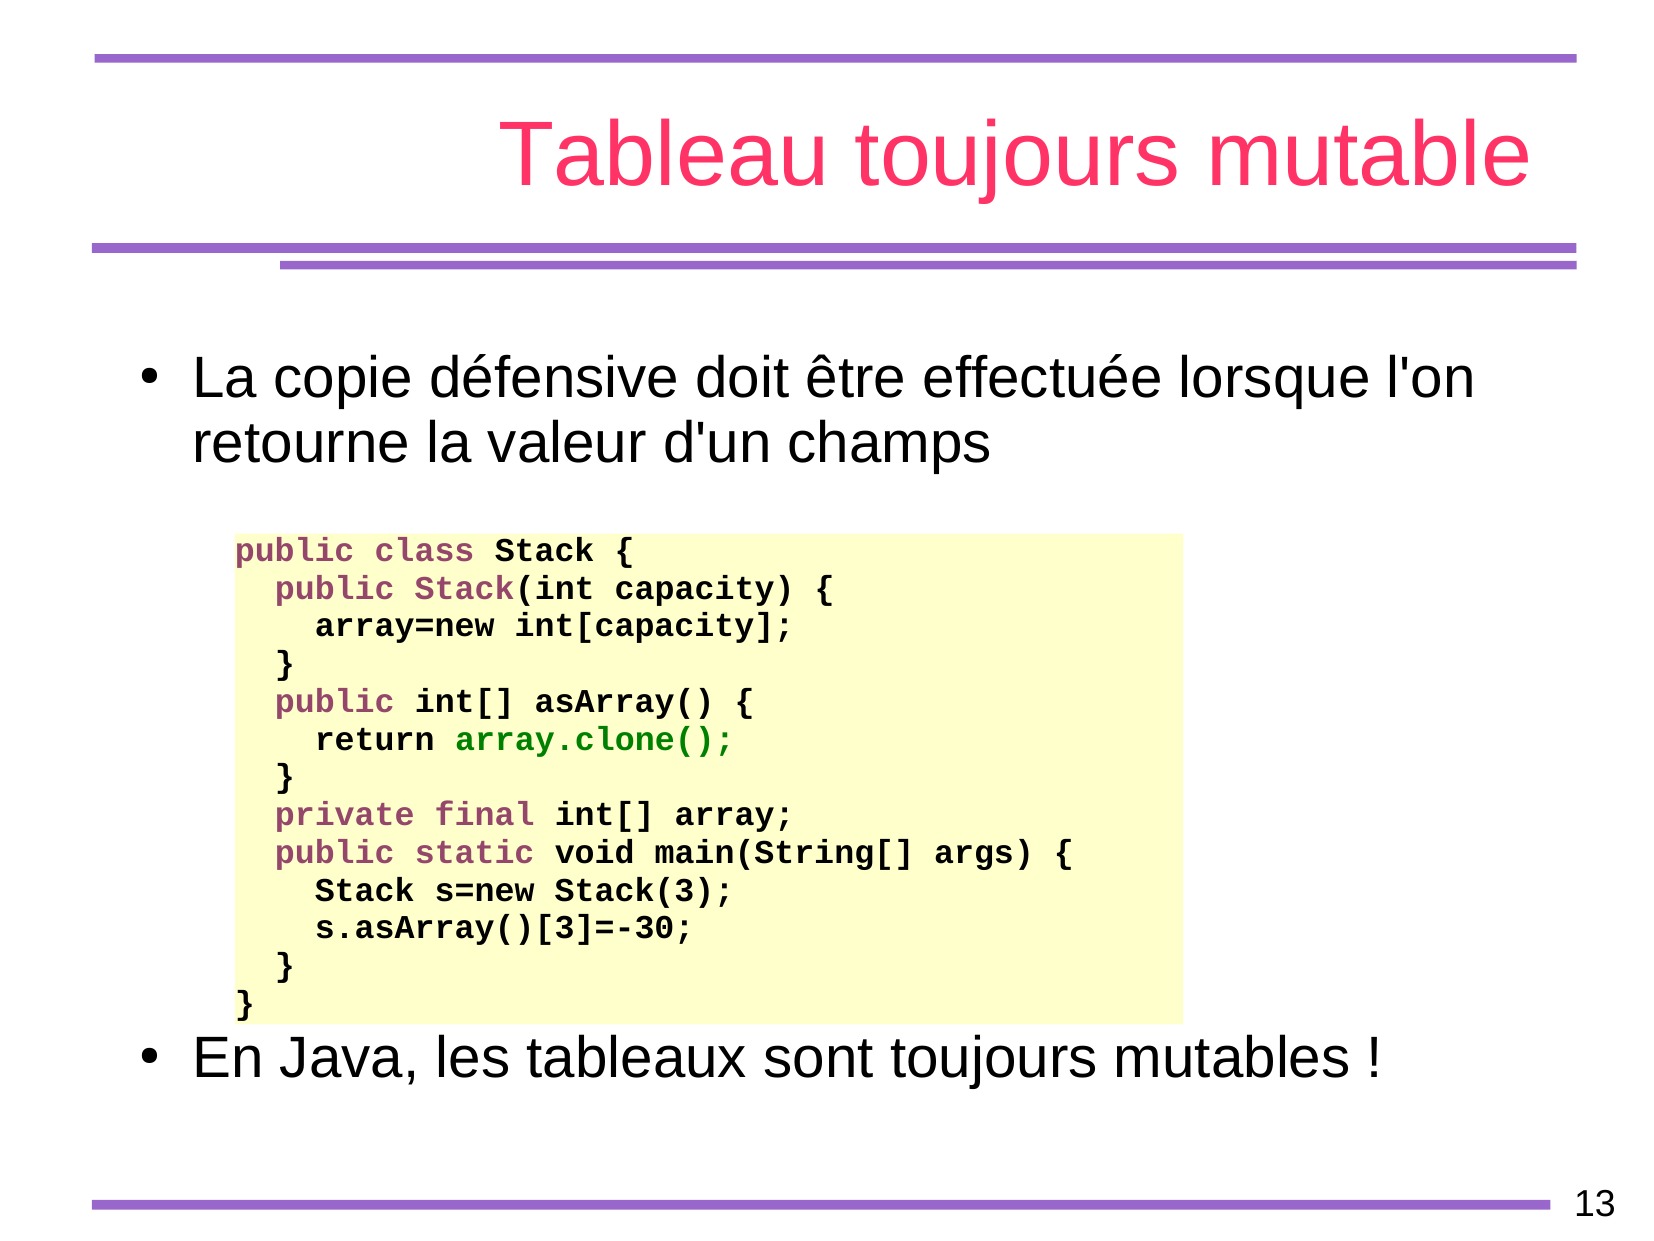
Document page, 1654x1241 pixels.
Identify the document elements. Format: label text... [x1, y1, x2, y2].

title Tableau toujours mutable [121, 49, 1534, 257]
text_box public class Stack { public Stack(int capacity) { array=new int[capacity]; } public int[] asArray() { return array.clone(); } private final int[] array; public static void main(String[] args) { Stack s=new Stack(3); s.asArray()[3]=-30; } } [234, 533, 1184, 1025]
list La copie défensive doit être effectuée lorsque l'on retourne la valeur d'un champs En Java, les tableaux sont toujours mutables ! [121, 344, 1534, 1127]
